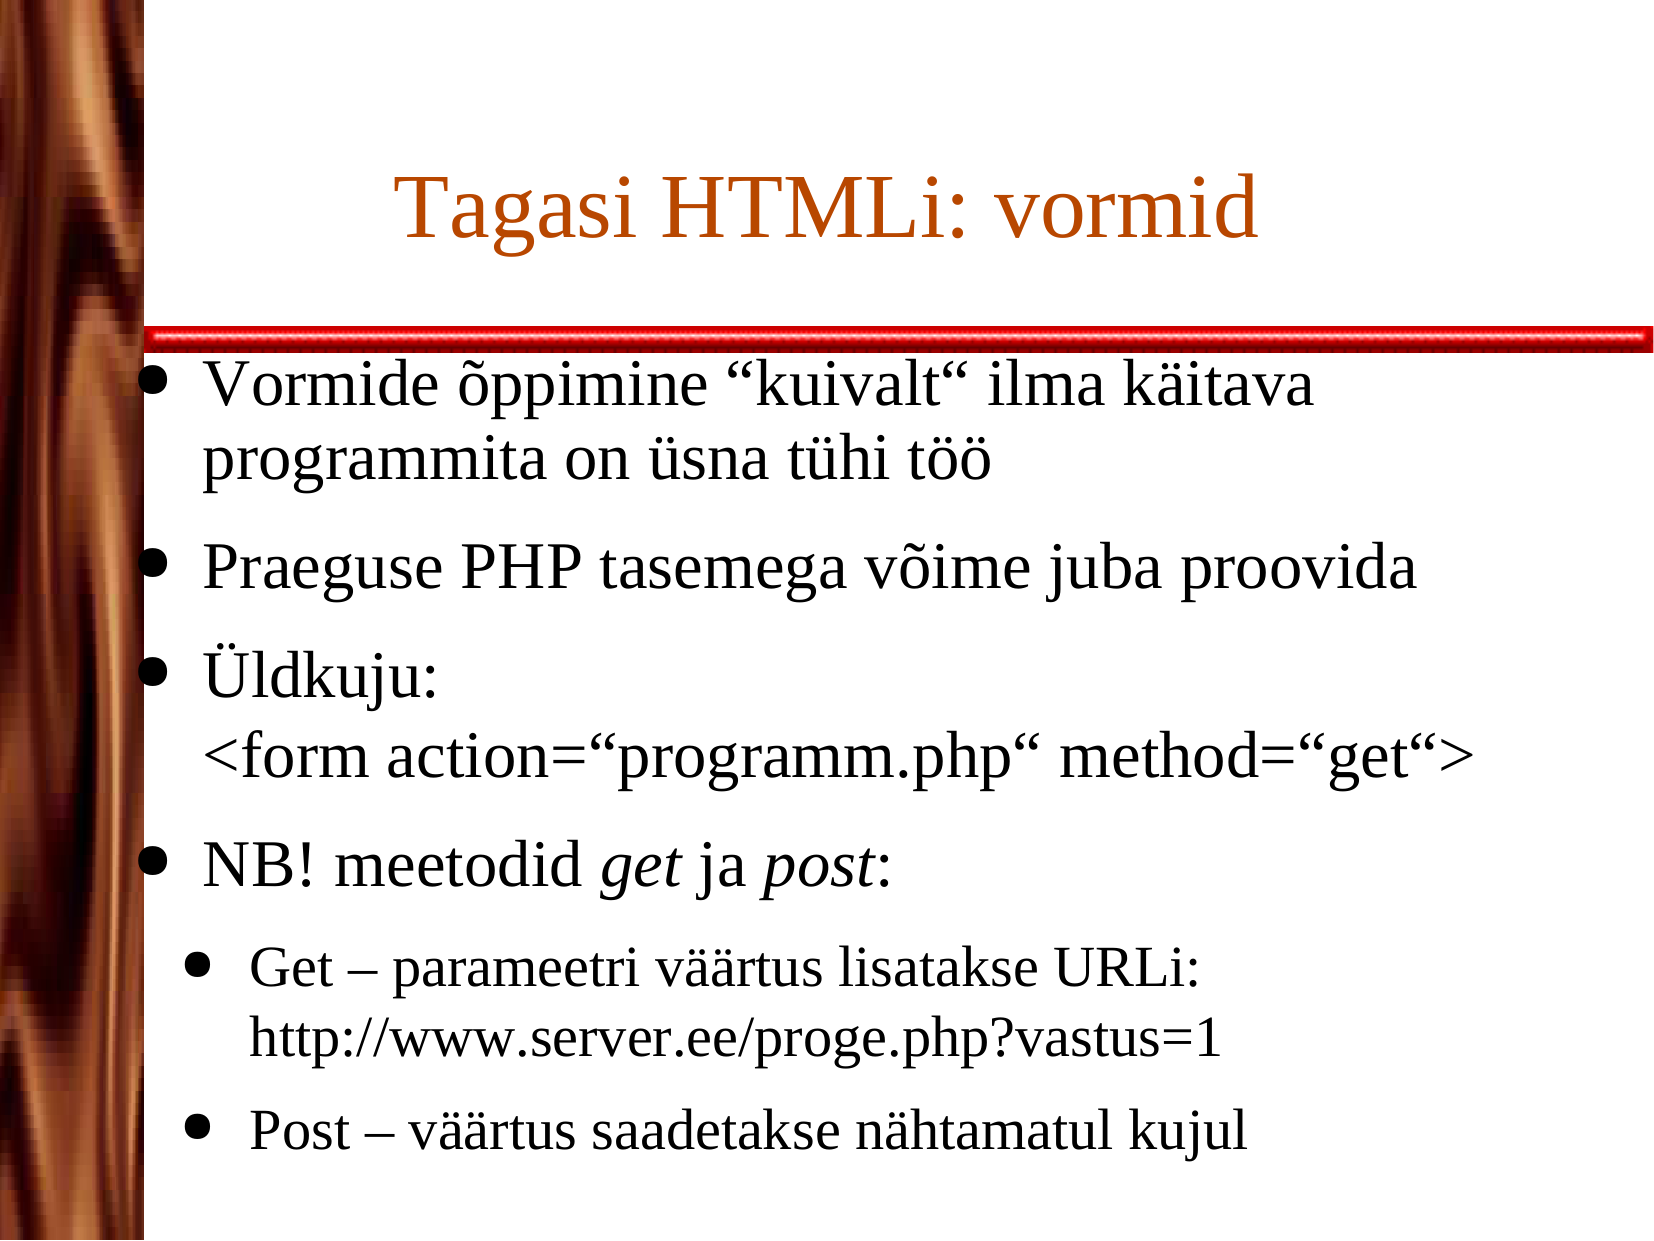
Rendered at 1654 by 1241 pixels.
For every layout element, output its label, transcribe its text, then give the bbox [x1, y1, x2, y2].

title Tagasi HTMLi: vormid [121, 100, 1533, 312]
list Vormide õppimine “kuivalt“ ilma käitava programmita on üsna tühi töö Praeguse PHP tasemega võime juba proovida Üldkuju: <form action=“programm.php“ method=“get“> NB! meetodid get ja post: Get – parameetri väärtus lisatakse URLi: http://www.server.ee/proge.php?vastus=1 Post – väärtus saadetakse nähtamatul kujul [121, 344, 1533, 1168]
picture [0, 0, 1654, 1240]
